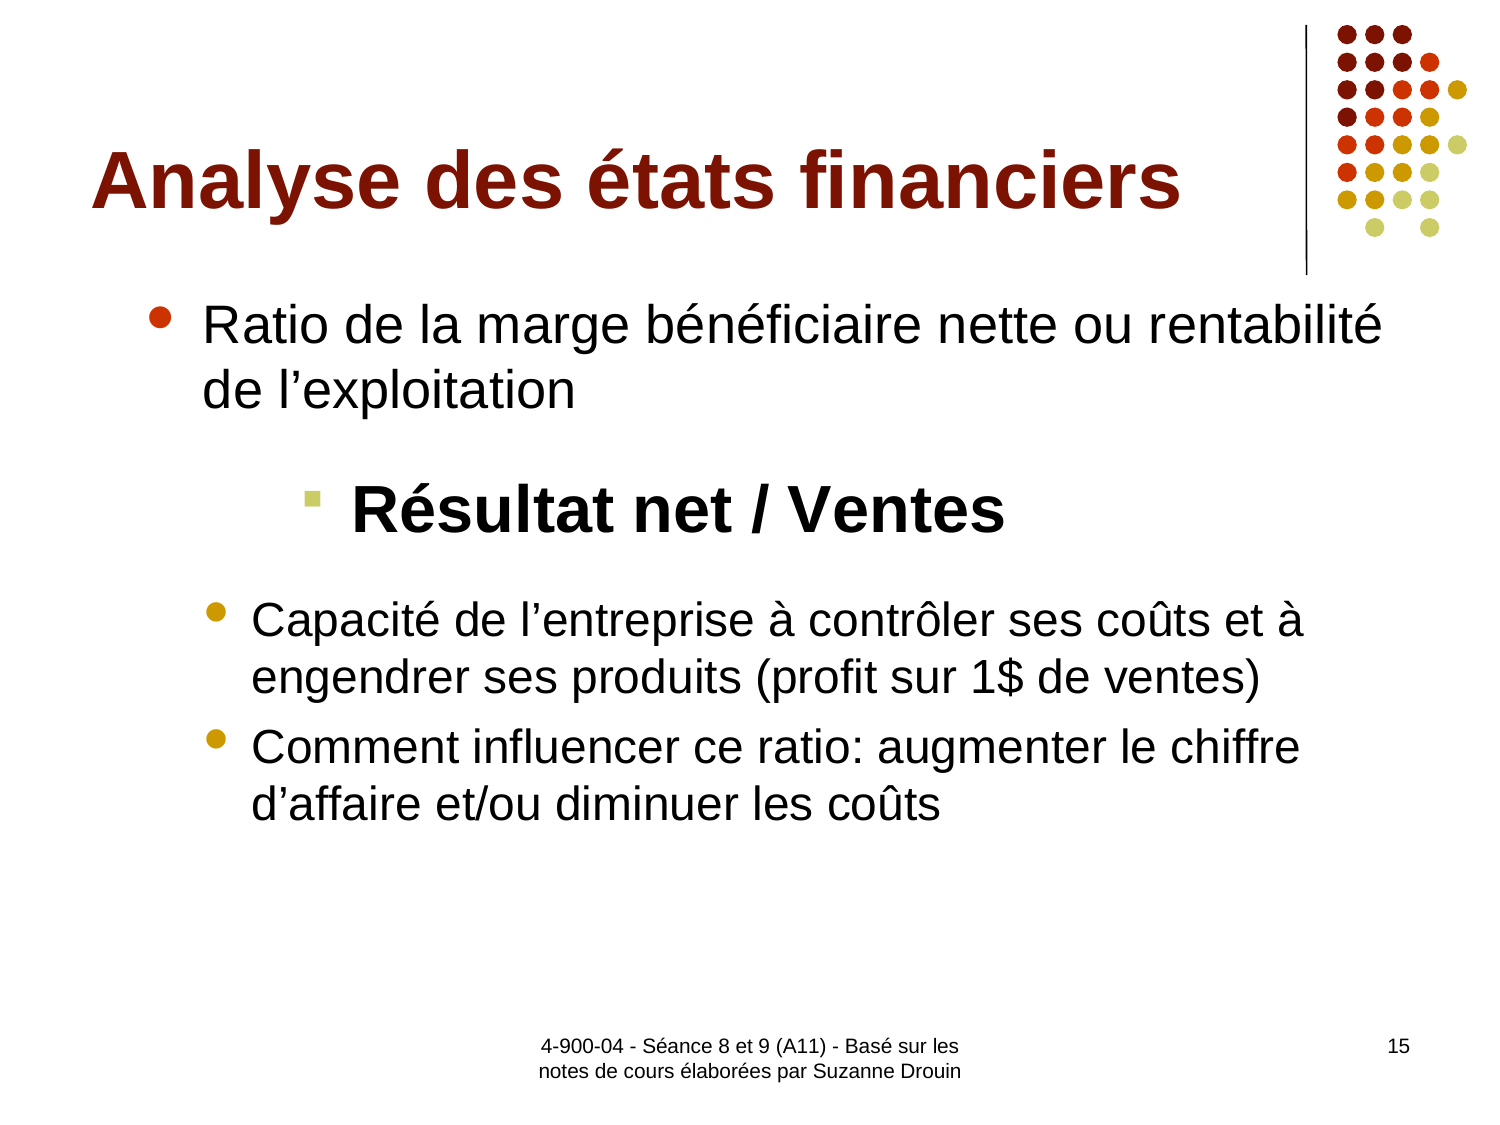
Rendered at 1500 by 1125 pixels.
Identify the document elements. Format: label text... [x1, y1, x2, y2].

text_box 4-900-04 - Séance 8 et 9 (A11) - Basé sur les notes de cours élaborées par Suzanne Drouin [512, 1025, 988, 1101]
text_box Analyse des états financiers [74, 20, 1313, 233]
text_box <numéro> [1074, 1025, 1426, 1101]
text_box Ratio de la marge bénéficiaire nette ou rentabilité de l’exploitation Résultat net / Ventes Capacité de l’entreprise à contrôler ses coûts et à engendrer ses produits (profit sur 1$ de ventes) Comment influencer ce ratio: augmenter le chiffre d’affaire et/ou diminuer les coûts [75, 282, 1426, 1006]
